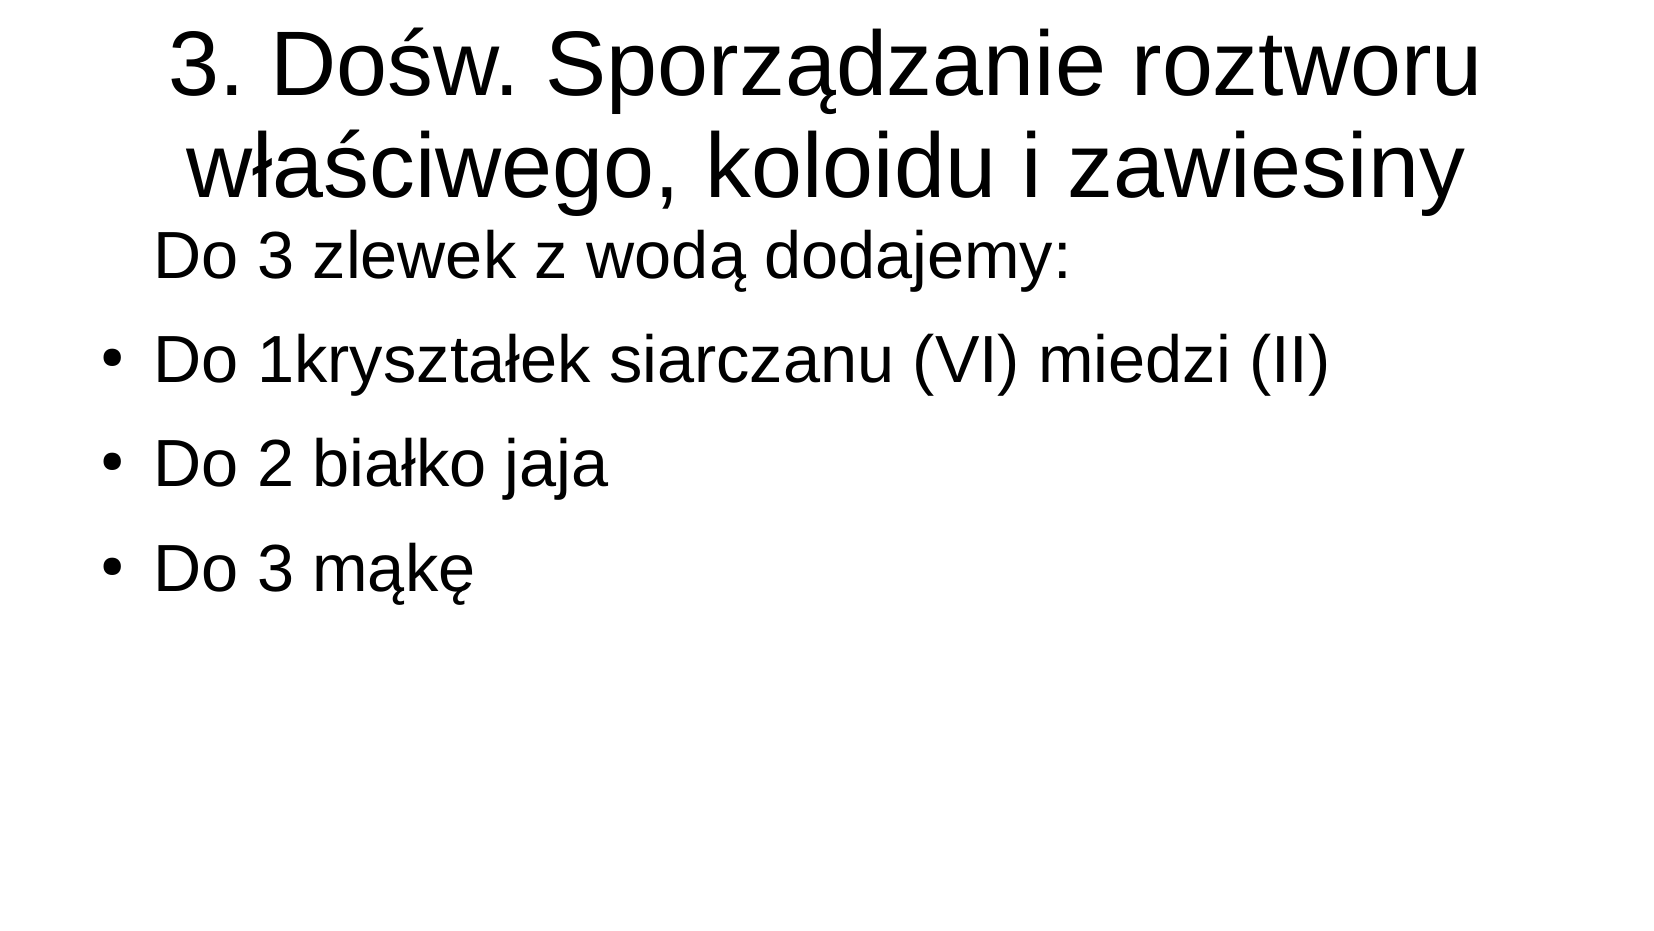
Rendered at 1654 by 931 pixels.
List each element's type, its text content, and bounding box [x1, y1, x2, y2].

list Do 3 zlewek z wodą dodajemy: Do 1kryształek siarczanu (VI) miedzi (II) Do 2 białko jaja Do 3 mąkę [82, 217, 1571, 758]
title 3. Dośw. Sporządzanie roztworu właściwego, koloidu i zawiesiny [82, 12, 1571, 217]
